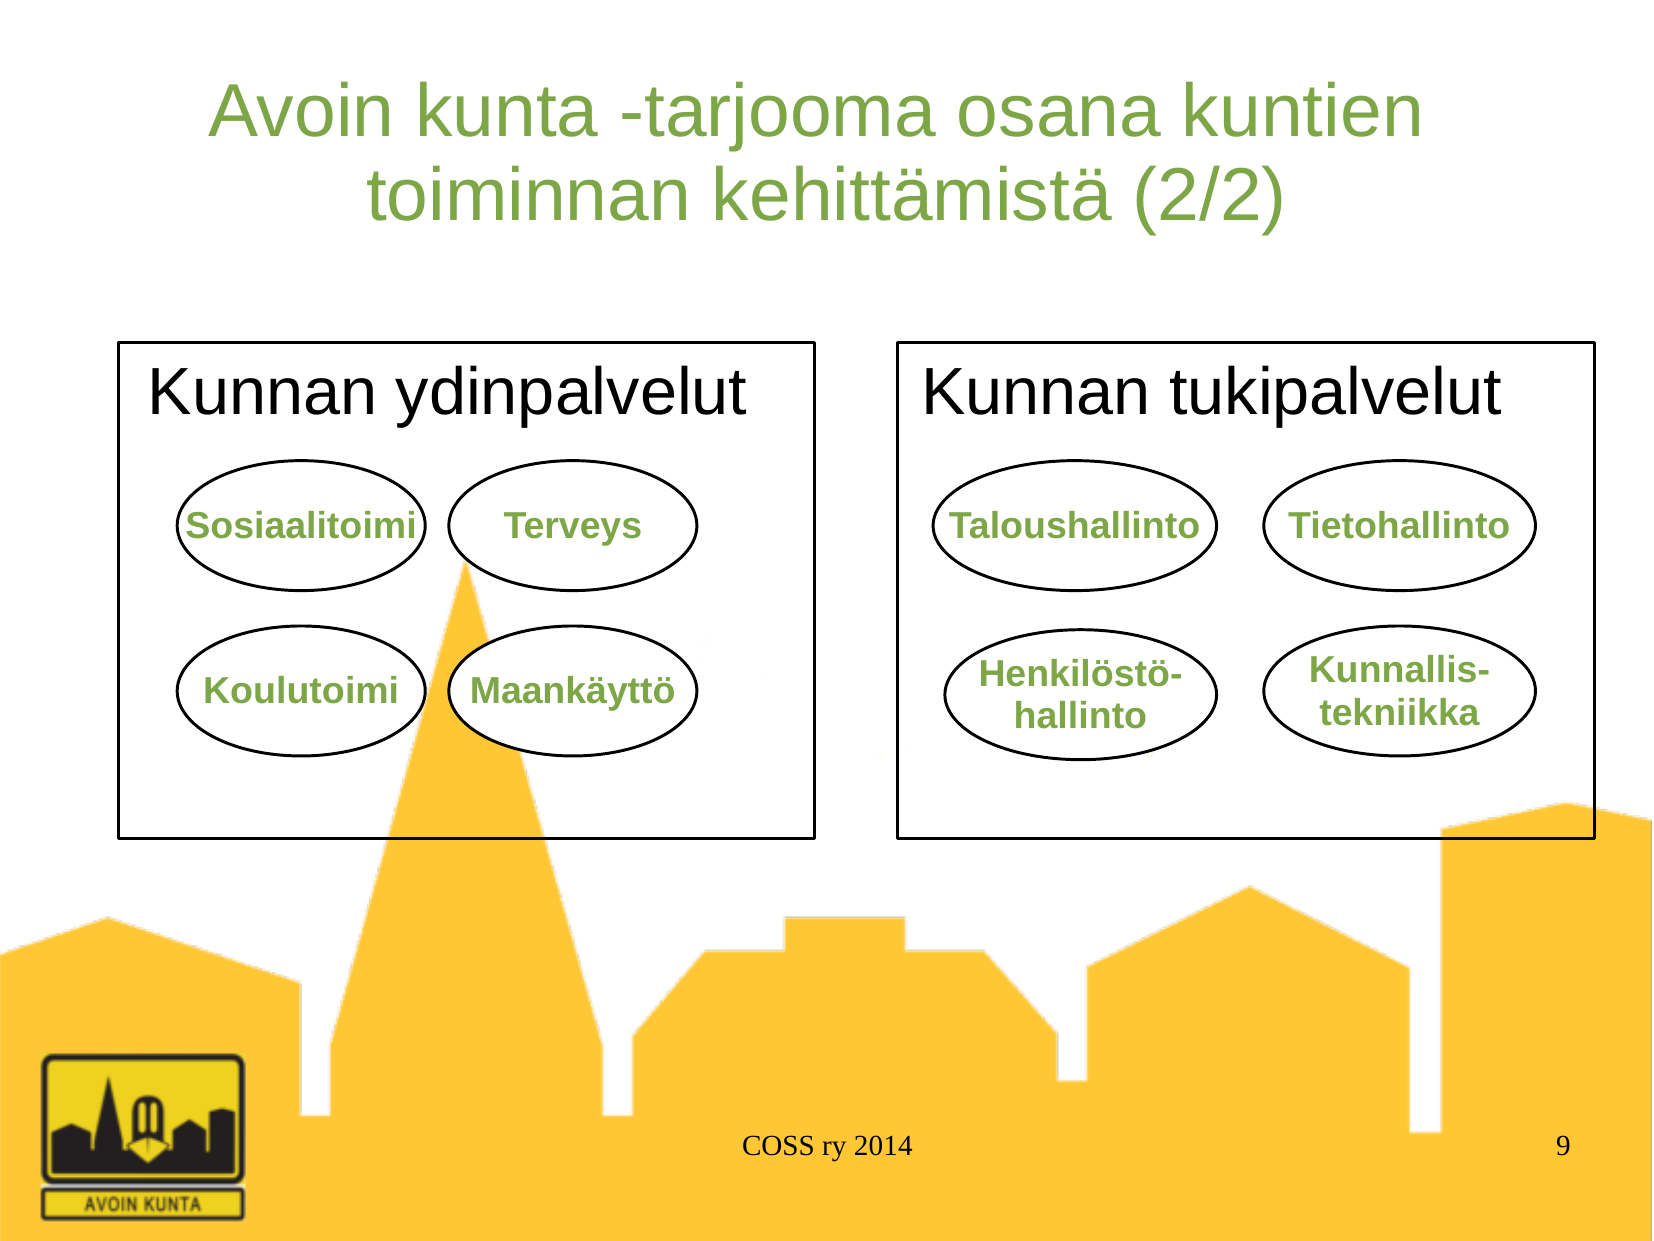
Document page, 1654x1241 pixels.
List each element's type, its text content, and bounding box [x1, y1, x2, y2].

text_box [897, 342, 1595, 839]
text_box [118, 342, 815, 839]
list Kunnan ydinpalvelut [76, 354, 804, 1074]
title Avoin kunta -tarjooma osana kuntien toiminnan kehittämistä (2/2) [82, 49, 1571, 257]
picture [0, 24, 1654, 1241]
list Kunnan tukipalvelut [850, 354, 1577, 1074]
